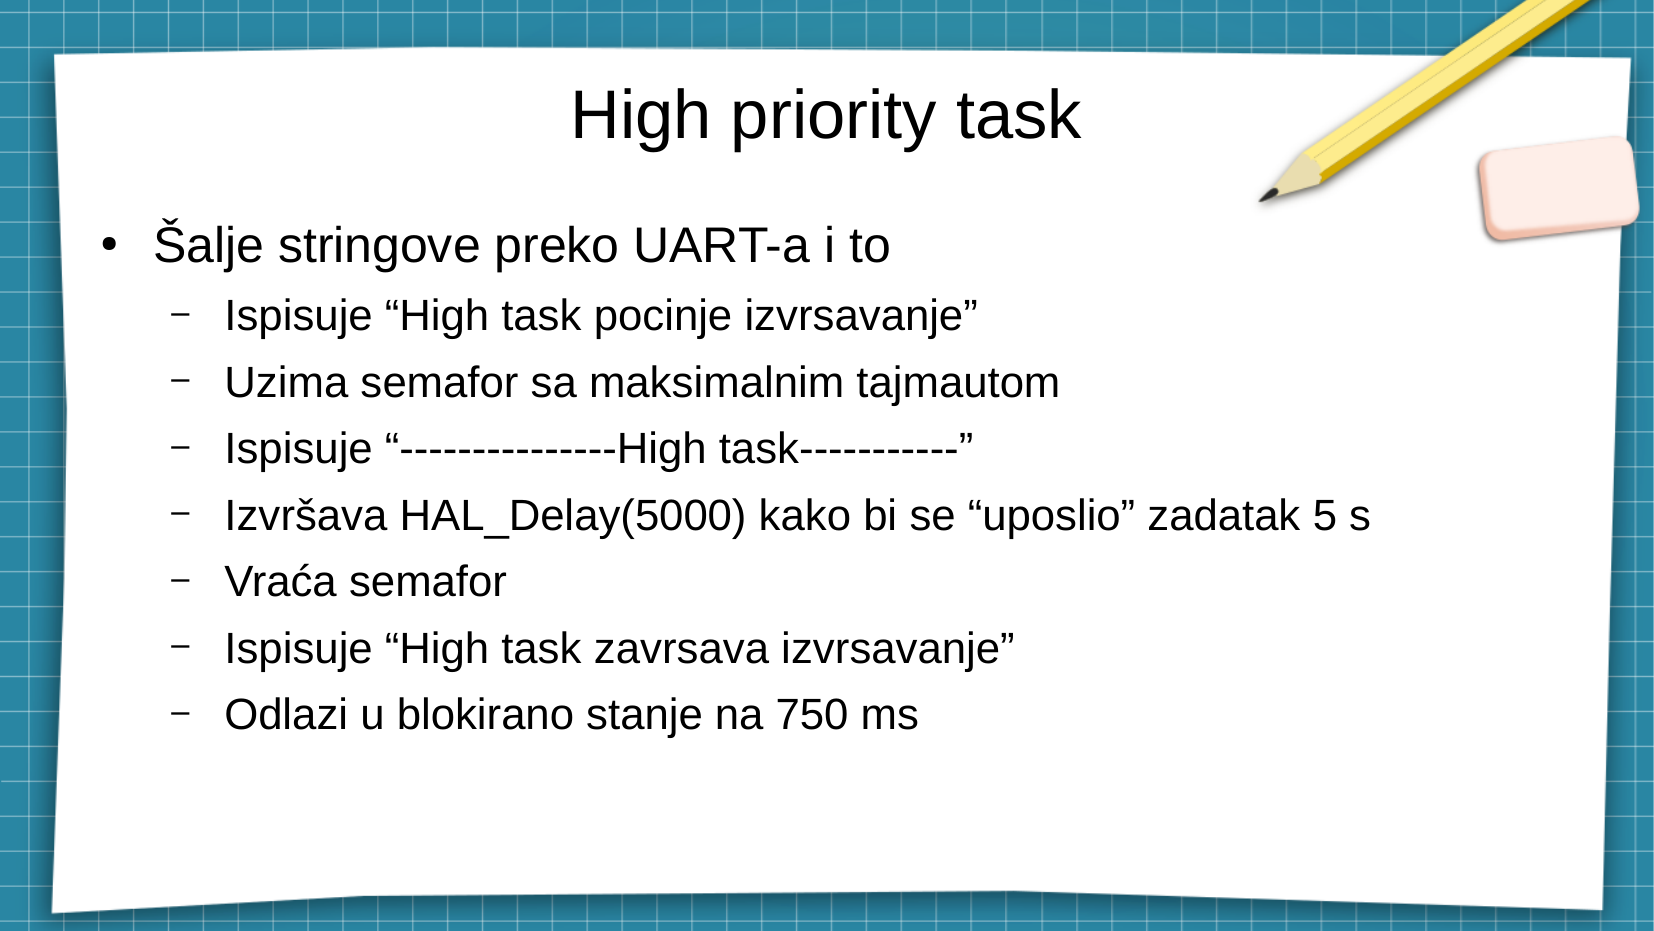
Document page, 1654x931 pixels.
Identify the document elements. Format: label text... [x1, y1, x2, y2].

picture [0, 0, 1654, 931]
list Šalje stringove preko UART-a i to Ispisuje “High task pocinje izvrsavanje” Uzima semafor sa maksimalnim tajmautom Ispisuje “---------------High task-----------” Izvršava HAL_Delay(5000) kako bi se “uposlio” zadatak 5 s Vraća semafor Ispisuje “High task zavrsava izvrsavanje” Odlazi u blokirano stanje na 750 ms [82, 217, 1571, 758]
title High priority task [82, 37, 1571, 193]
